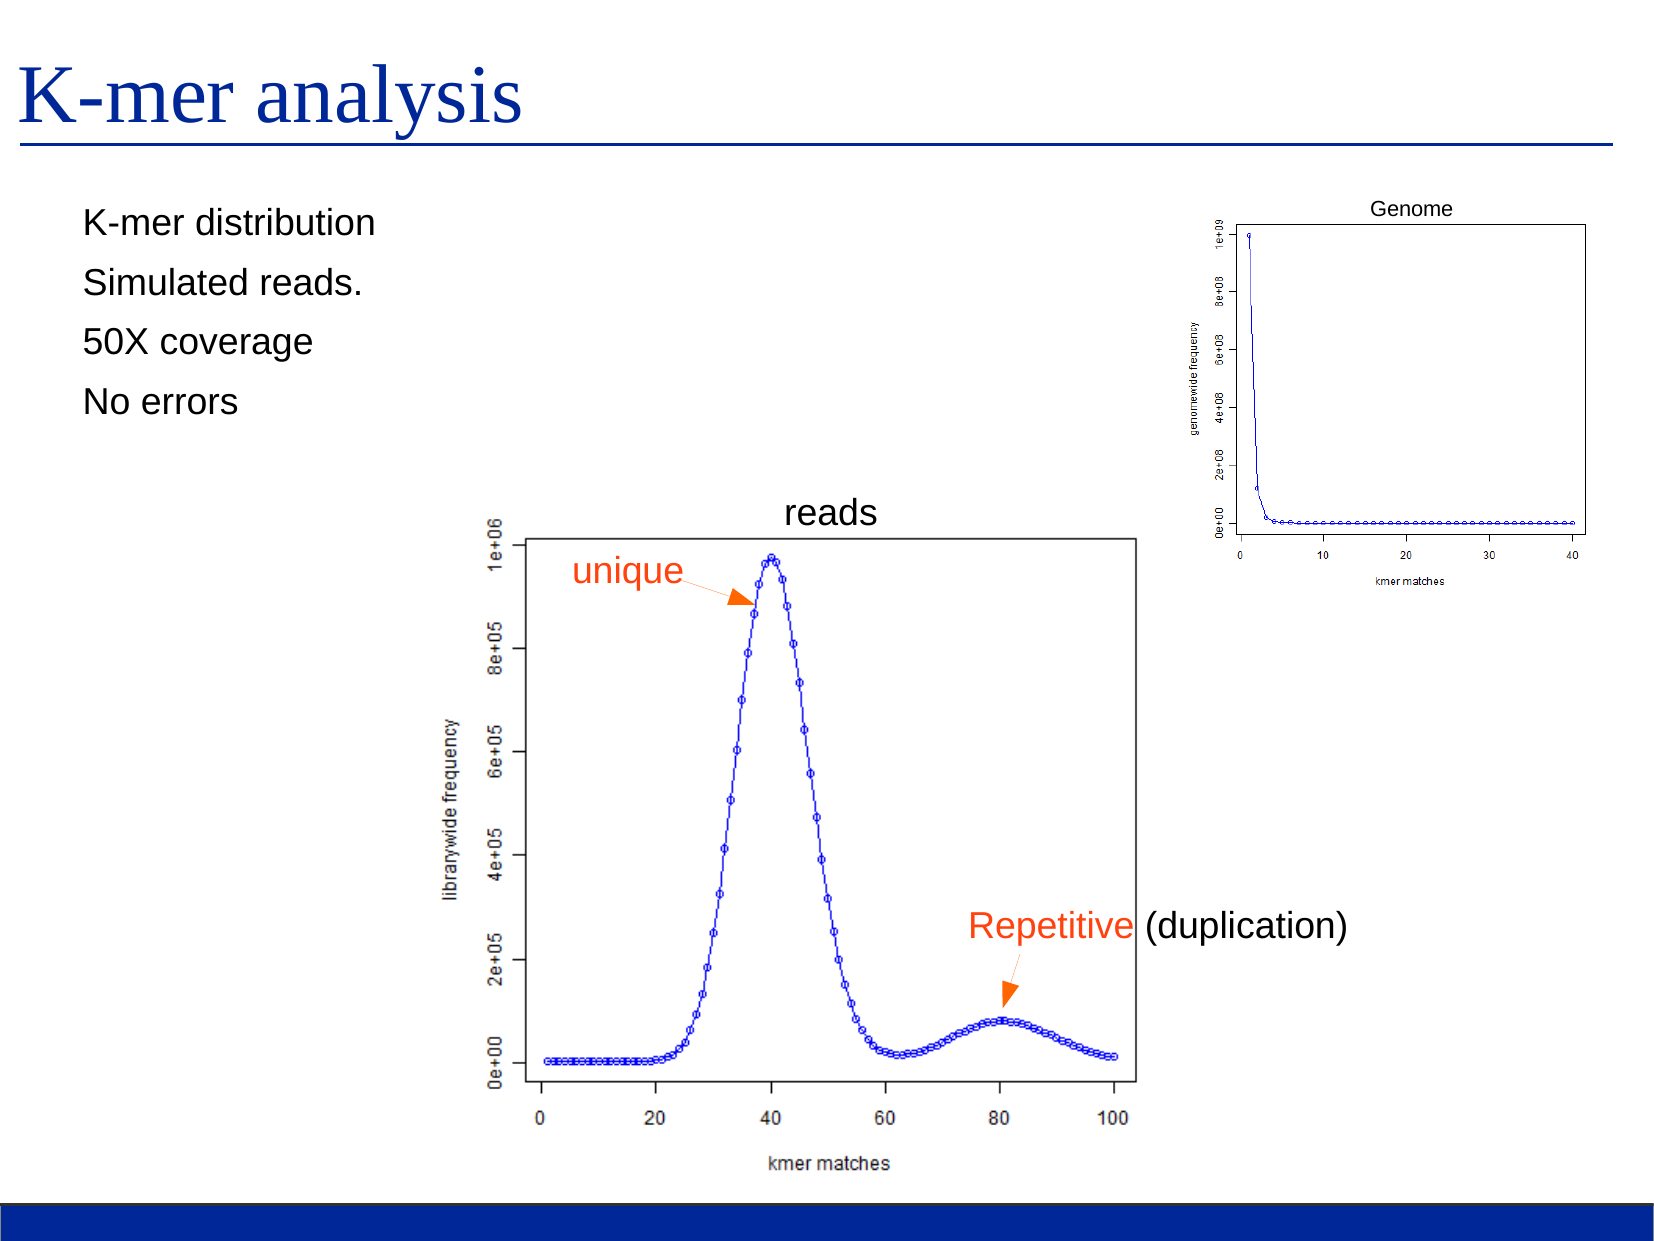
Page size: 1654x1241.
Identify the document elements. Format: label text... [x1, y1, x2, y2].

text_box Genome [1355, 189, 1468, 229]
text_box Repetitive (duplication) [953, 897, 1364, 954]
picture [433, 171, 1612, 1197]
text_box reads [769, 484, 893, 541]
list K-mer distribution Simulated reads. 50X coverage No errors [82, 201, 841, 1021]
text_box unique [557, 542, 700, 600]
title K-mer analysis [17, 0, 1589, 198]
